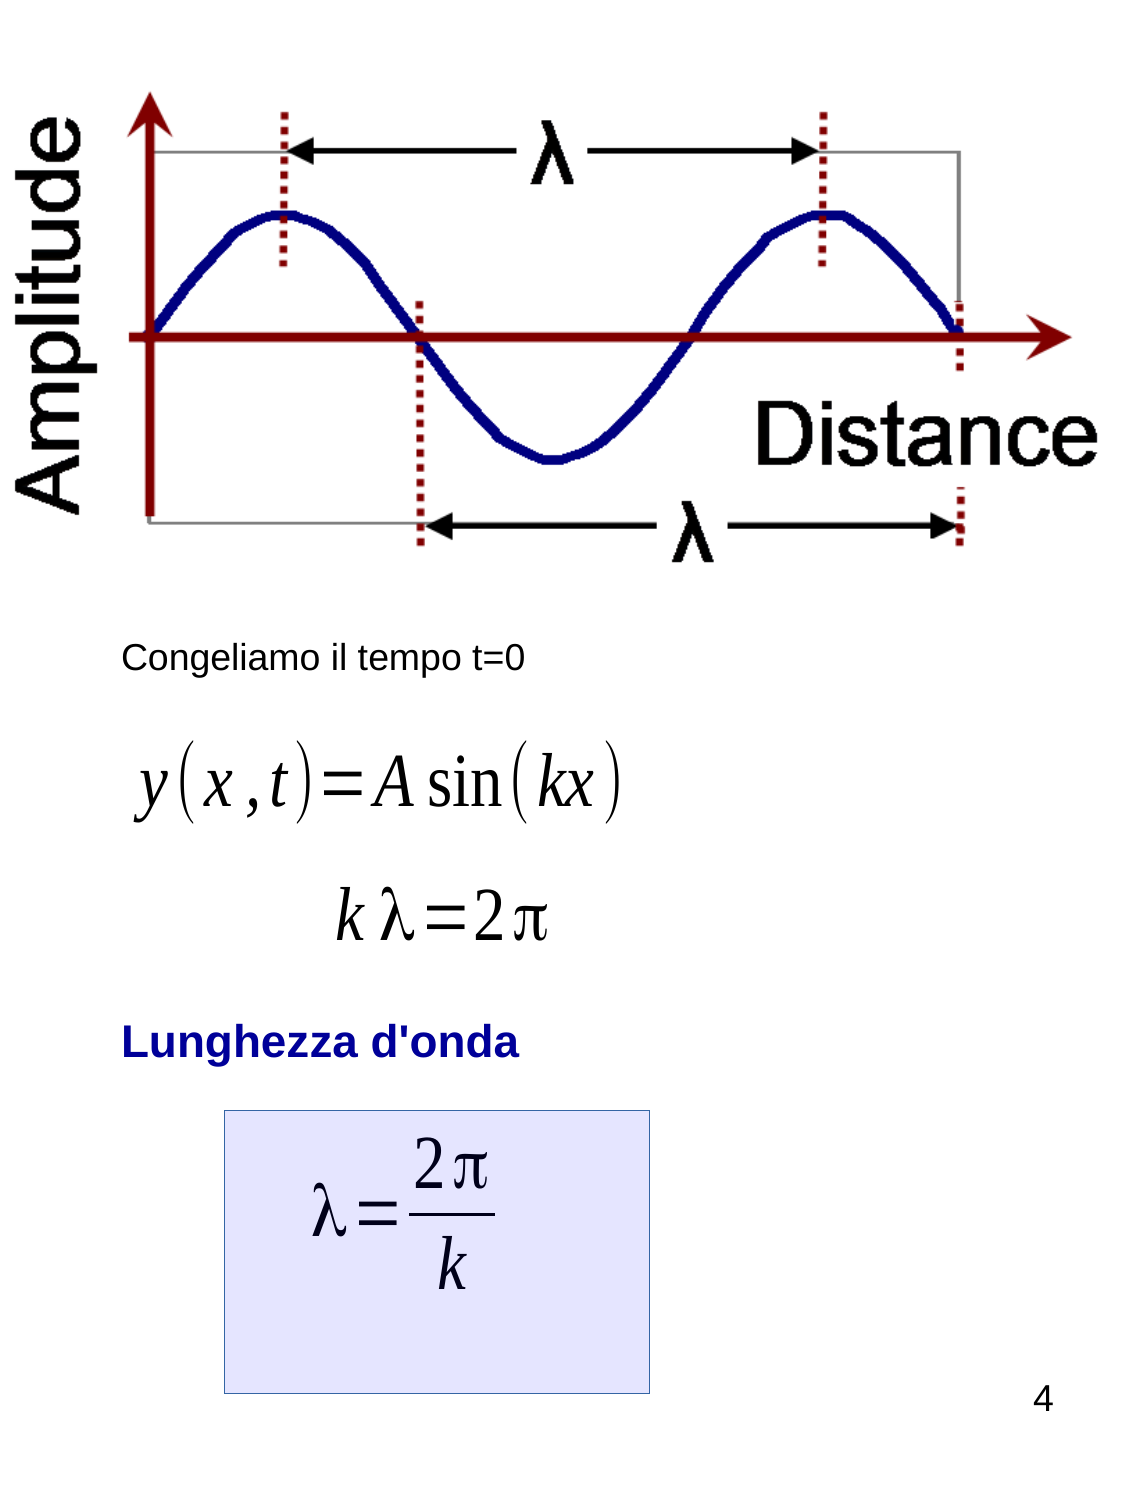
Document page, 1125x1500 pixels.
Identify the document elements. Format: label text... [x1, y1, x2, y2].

picture [0, 69, 1125, 579]
text_box [224, 1110, 827, 1500]
chart [114, 734, 638, 827]
chart [318, 874, 568, 960]
text_box Congeliamo il tempo t=0 [106, 625, 957, 686]
text_box Lunghezza d'onda [106, 1003, 804, 1074]
